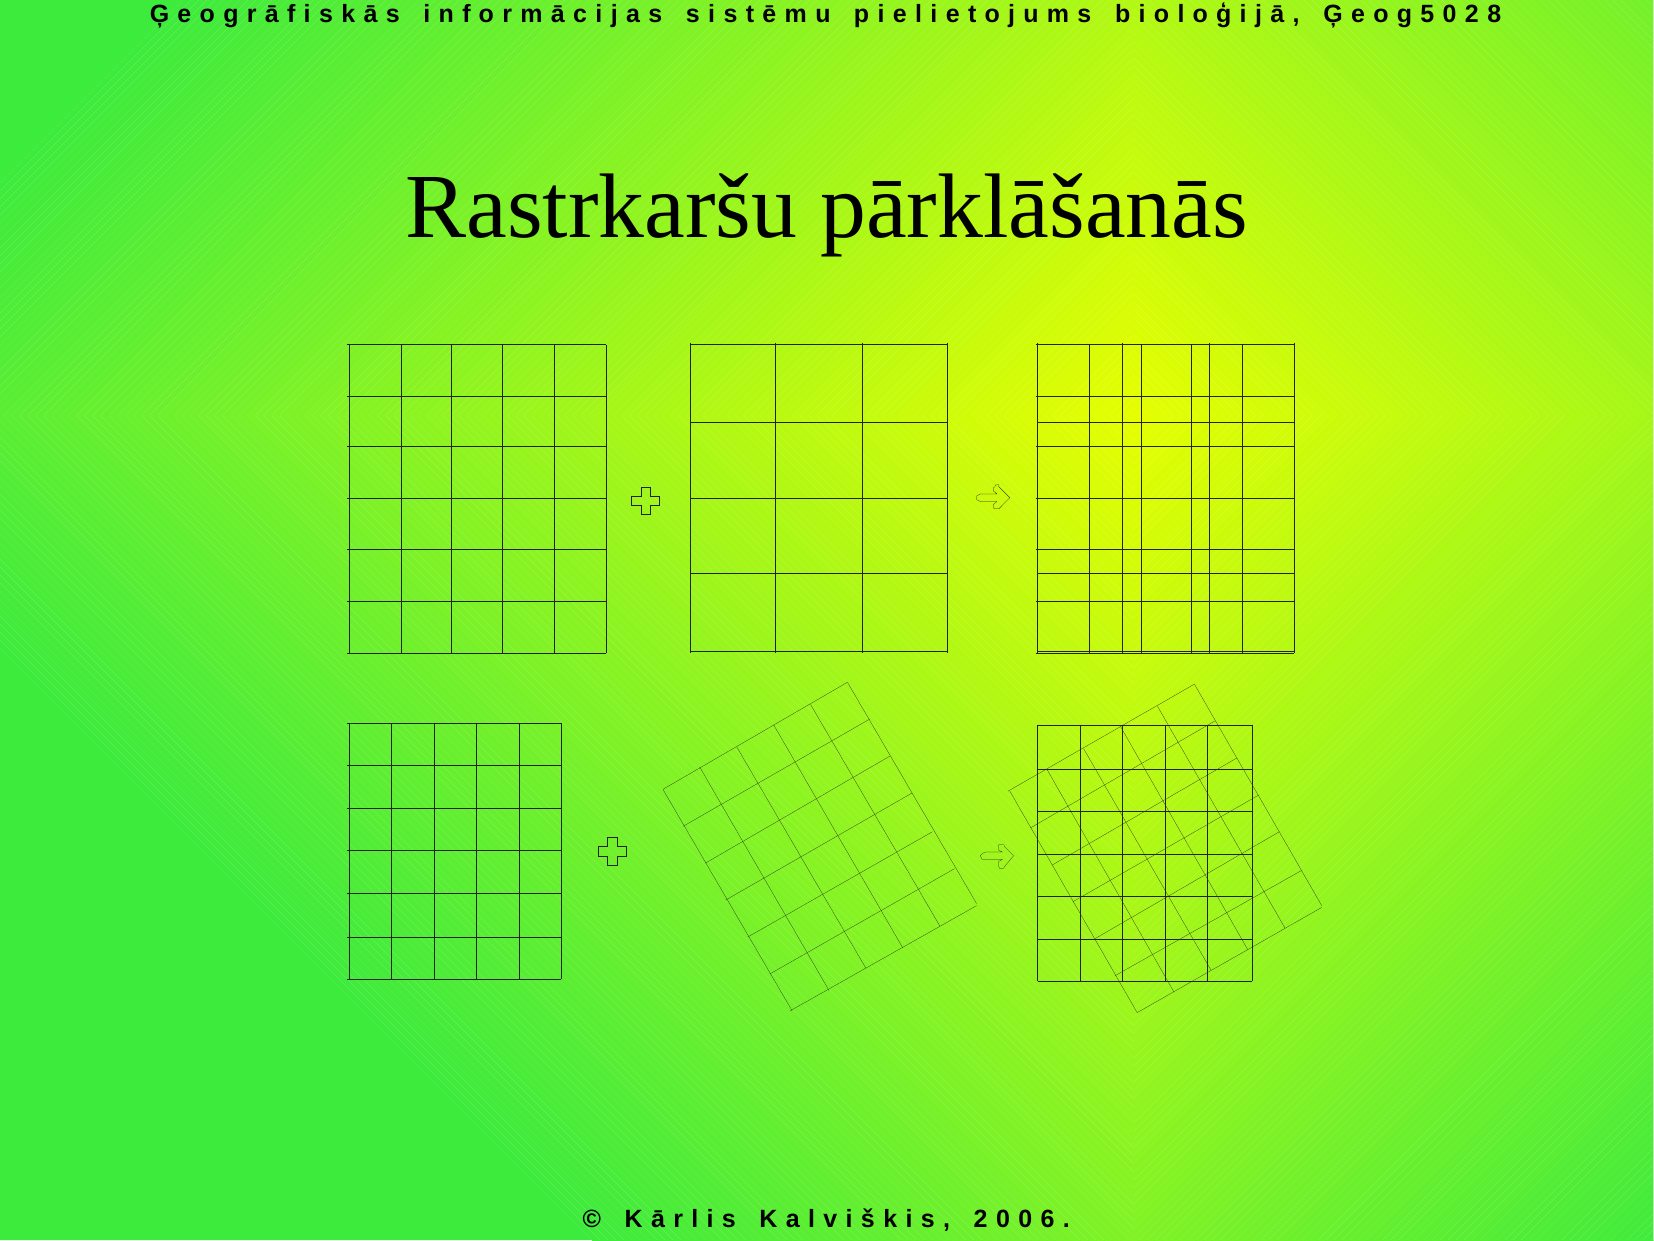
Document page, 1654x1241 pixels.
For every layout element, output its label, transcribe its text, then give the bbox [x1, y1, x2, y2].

title Rastrkaršu pārklāšanās [121, 102, 1534, 311]
picture [345, 340, 1326, 1018]
